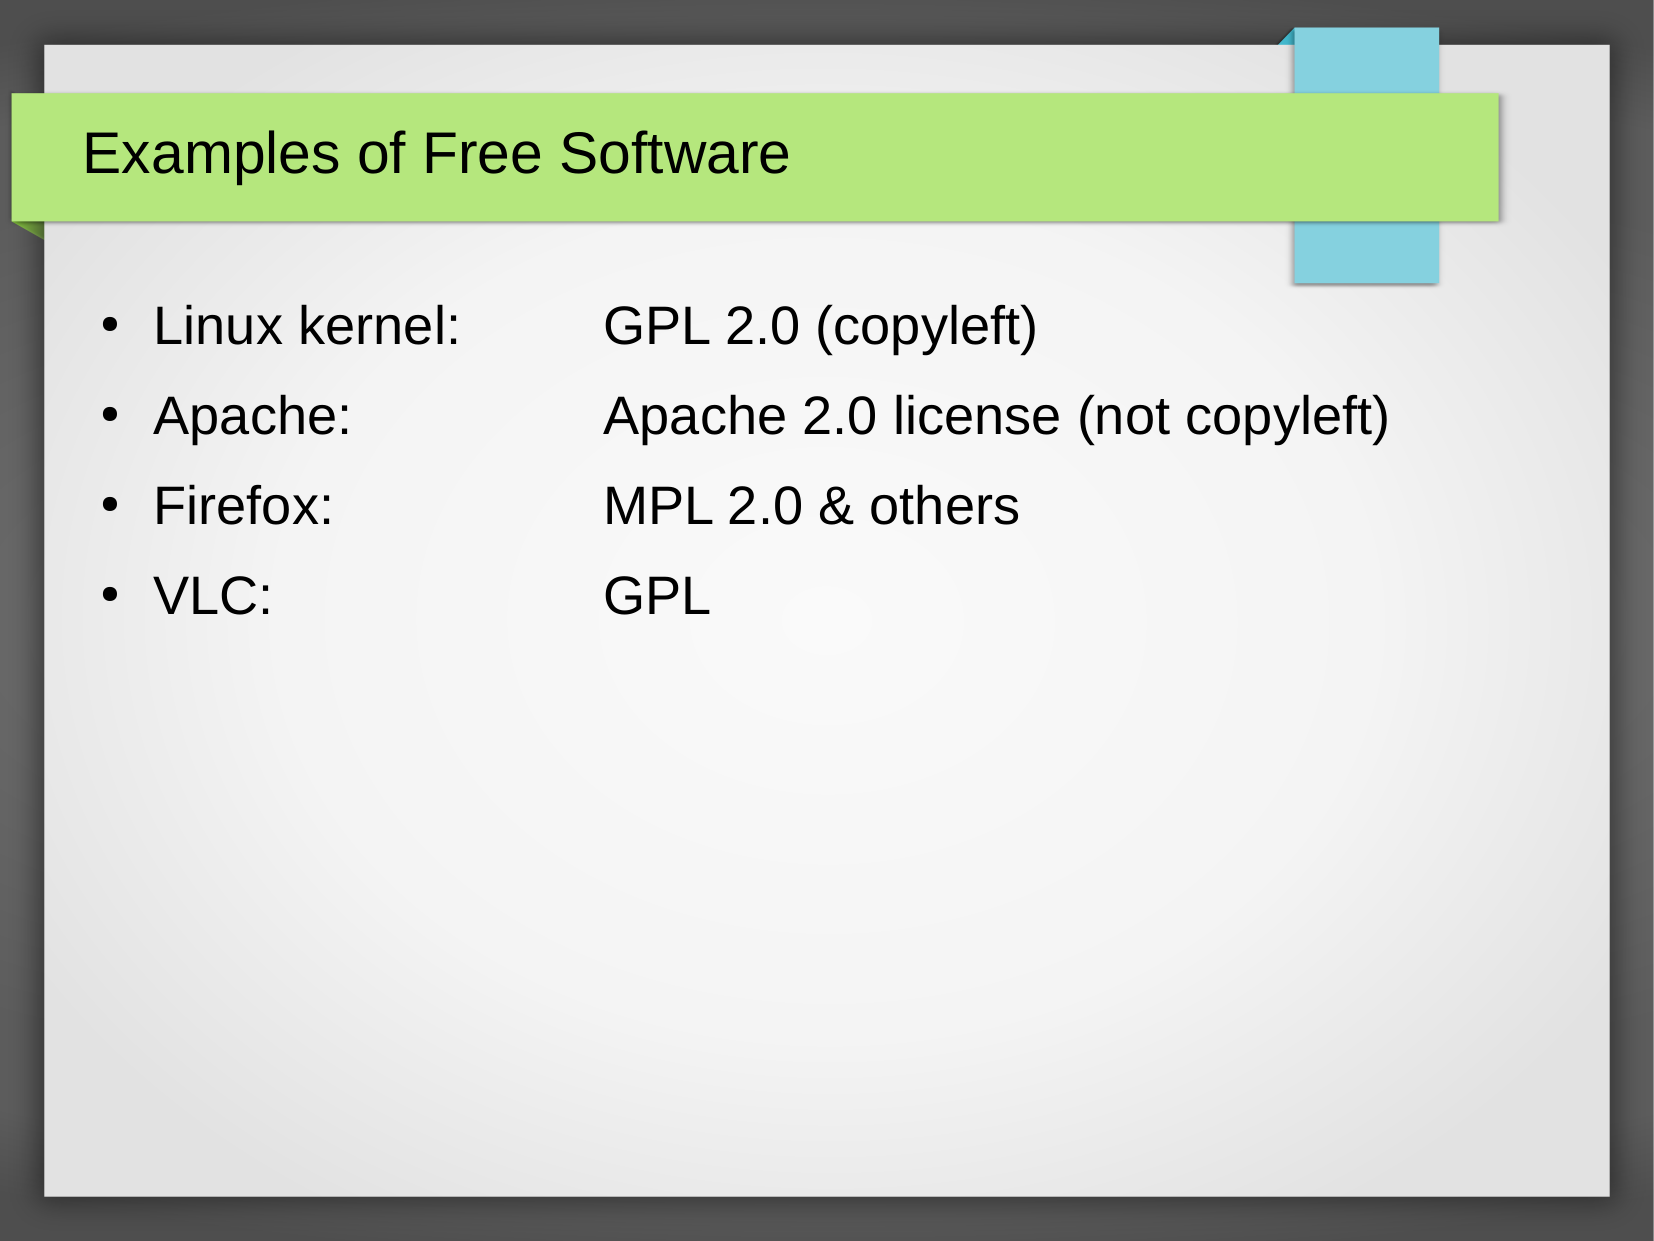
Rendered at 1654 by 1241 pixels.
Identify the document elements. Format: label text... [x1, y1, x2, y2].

picture [0, 0, 1654, 1241]
title Examples of Free Software [82, 94, 1264, 213]
list Linux kernel: GPL 2.0 (copyleft) Apache: Apache 2.0 license (not copyleft) Firefox: MPL 2.0 & others VLC: GPL [82, 295, 1571, 1015]
